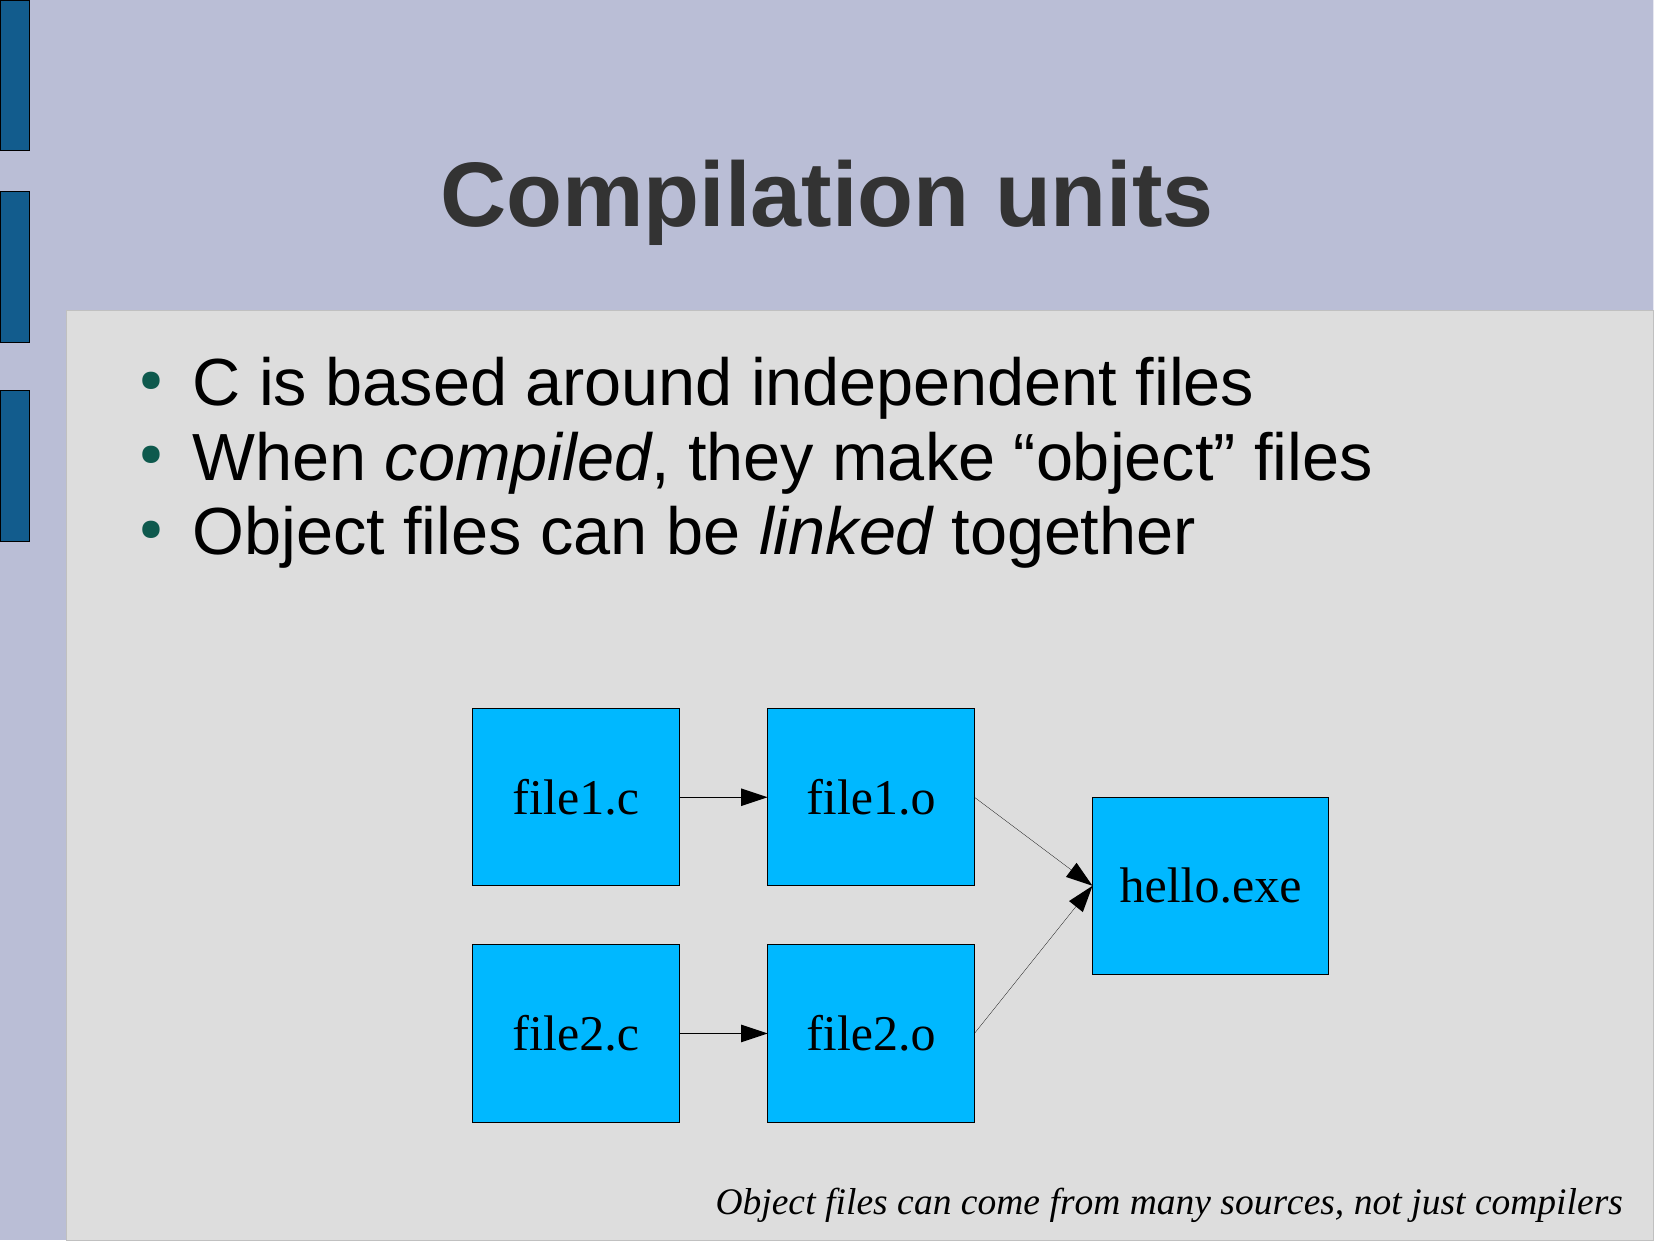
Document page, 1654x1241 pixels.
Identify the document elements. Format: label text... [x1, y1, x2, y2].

text_box hello.exe [1092, 797, 1329, 975]
text_box file2.o [767, 944, 975, 1123]
title Compilation units [121, 91, 1534, 299]
text_box file2.c [472, 944, 680, 1123]
text_box file1.c [472, 708, 680, 886]
list C is based around independent files When compiled, they make “object” files Object files can be linked together [121, 344, 1534, 570]
text_box Object files can come from many sources, not just compilers [715, 1181, 1625, 1224]
text_box file1.o [767, 708, 975, 886]
